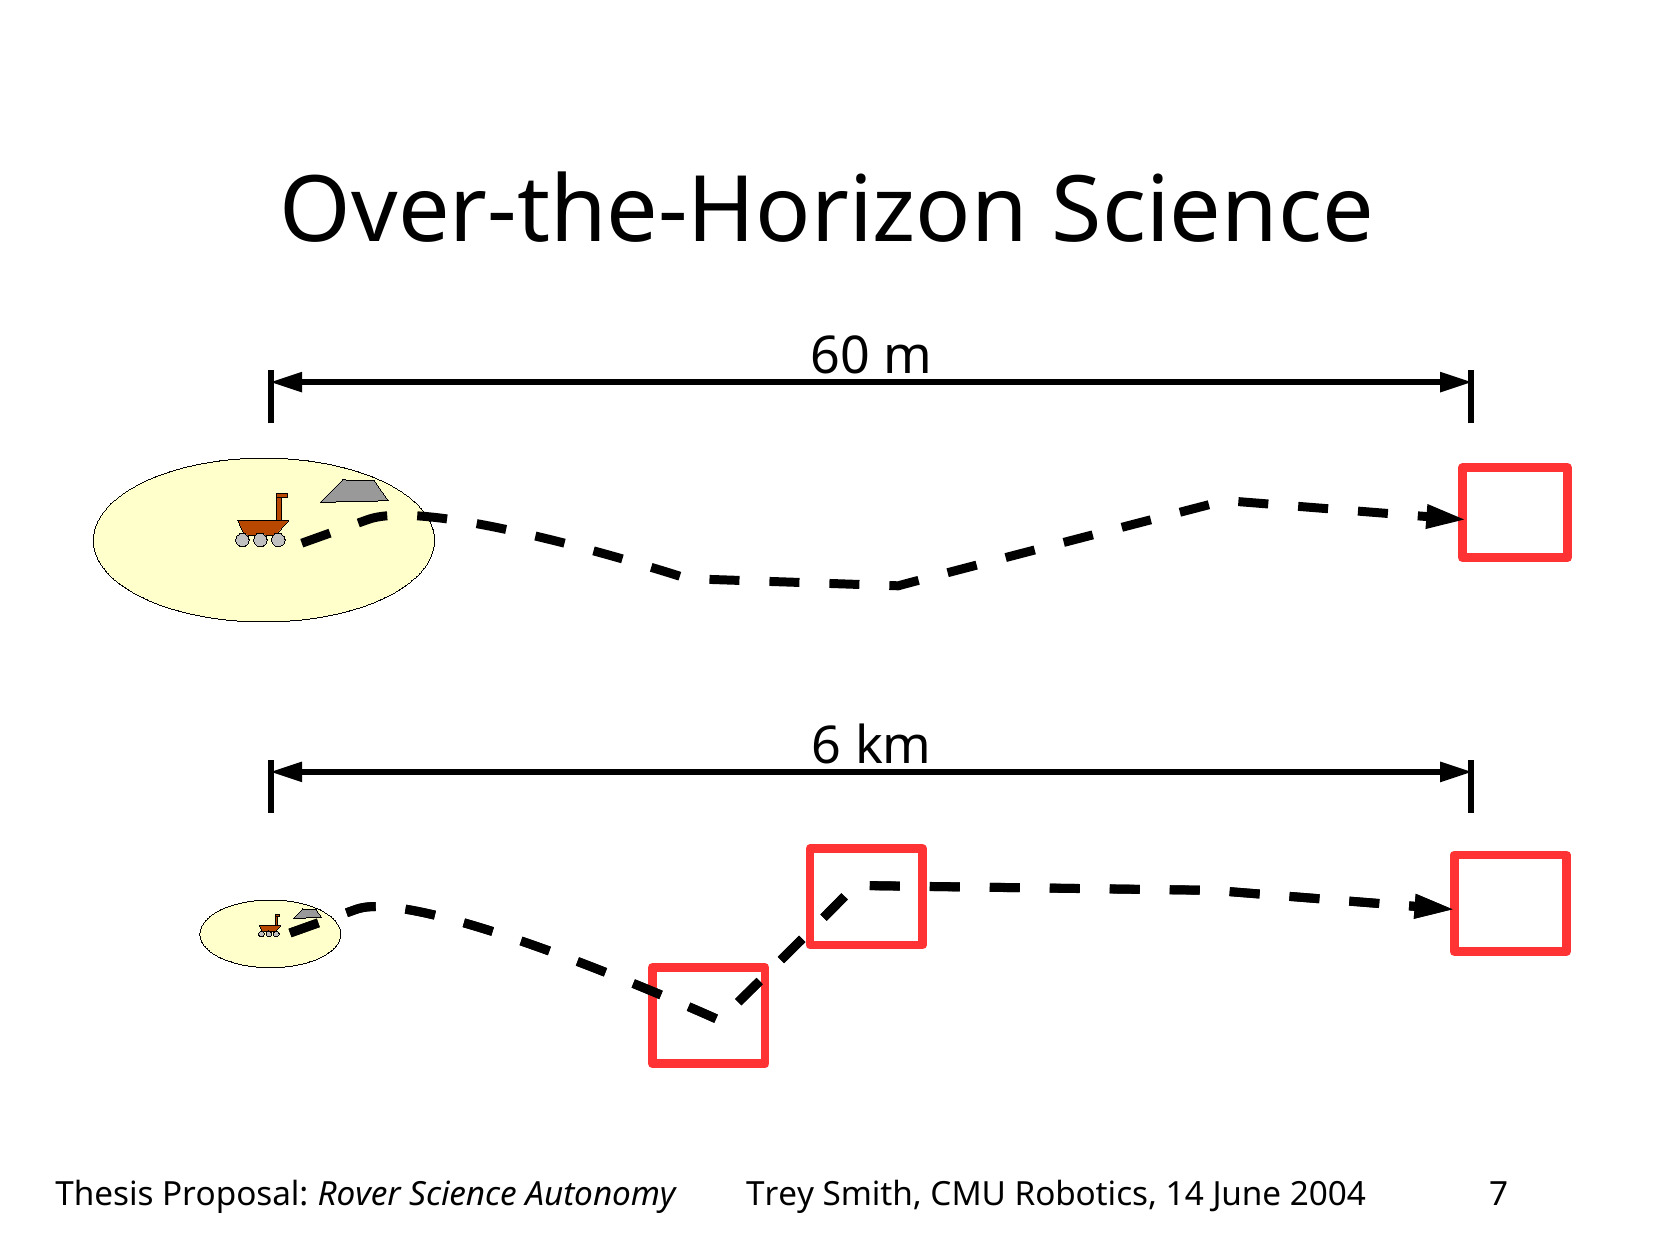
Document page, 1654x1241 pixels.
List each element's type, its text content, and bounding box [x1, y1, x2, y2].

text_box [93, 458, 435, 622]
text_box [199, 900, 341, 968]
title Over-the-Horizon Science [121, 102, 1534, 311]
